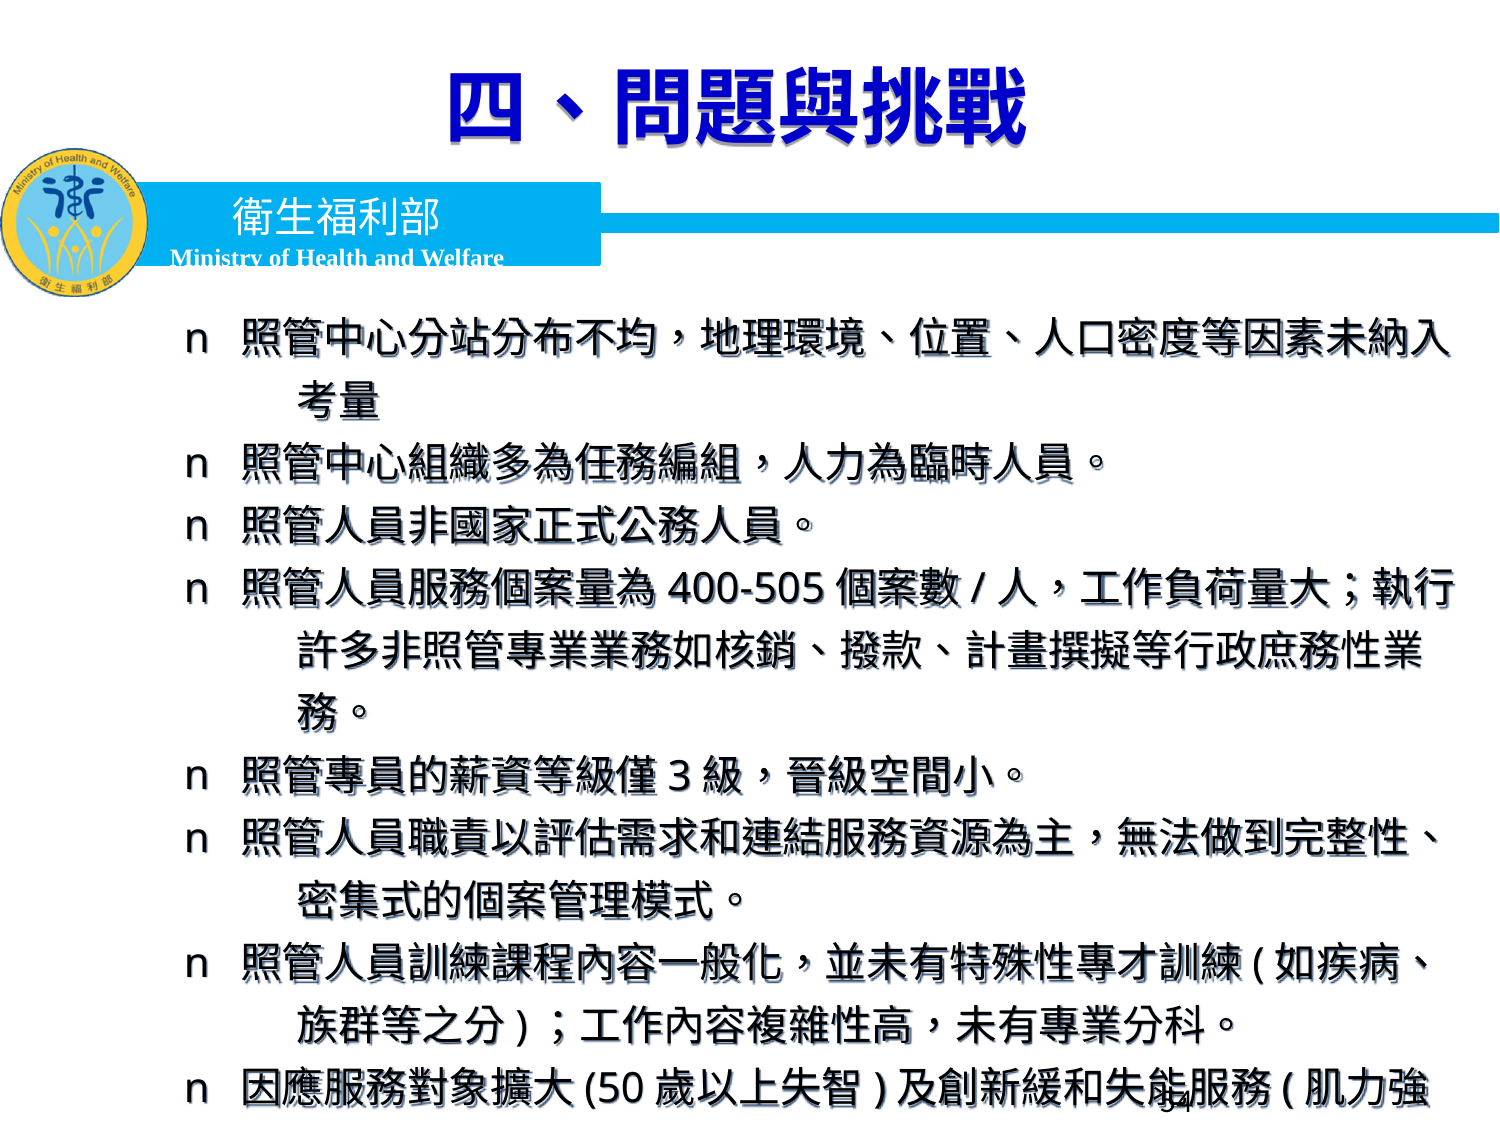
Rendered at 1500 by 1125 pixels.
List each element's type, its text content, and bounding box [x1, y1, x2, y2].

text_box 54 [1144, 1069, 1495, 1125]
title 四、問題與挑戰 [0, 66, 1483, 185]
text_box 照管中心分站分布不均，地理環境、位置、人口密度等因素未納入考量 照管中心組織多為任務編組，人力為臨時人員。 照管人員非國家正式公務人員。 照管人員服務個案量為400-505個案數/人，工作負荷量大；執行許多非照管專業業務如核銷、撥款、計畫撰擬等行政庶務性業務。 照管專員的薪資等級僅3級，晉級空間小。 照管人員職責以評估需求和連結服務資源為主，無法做到完整性、密集式的個案管理模式。 照管人員訓練課程內容一般化，並未有特殊性專才訓練(如疾病、族群等之分)；工作內容複雜性高，未有專業分科。 因應服務對象擴大(50歲以上失智)及創新緩和失能服務(肌力強化運動、皮膚保健、吞嚥訓練、膳食營養等 )，現行評估量表不符使用。 [0, 291, 1471, 1125]
